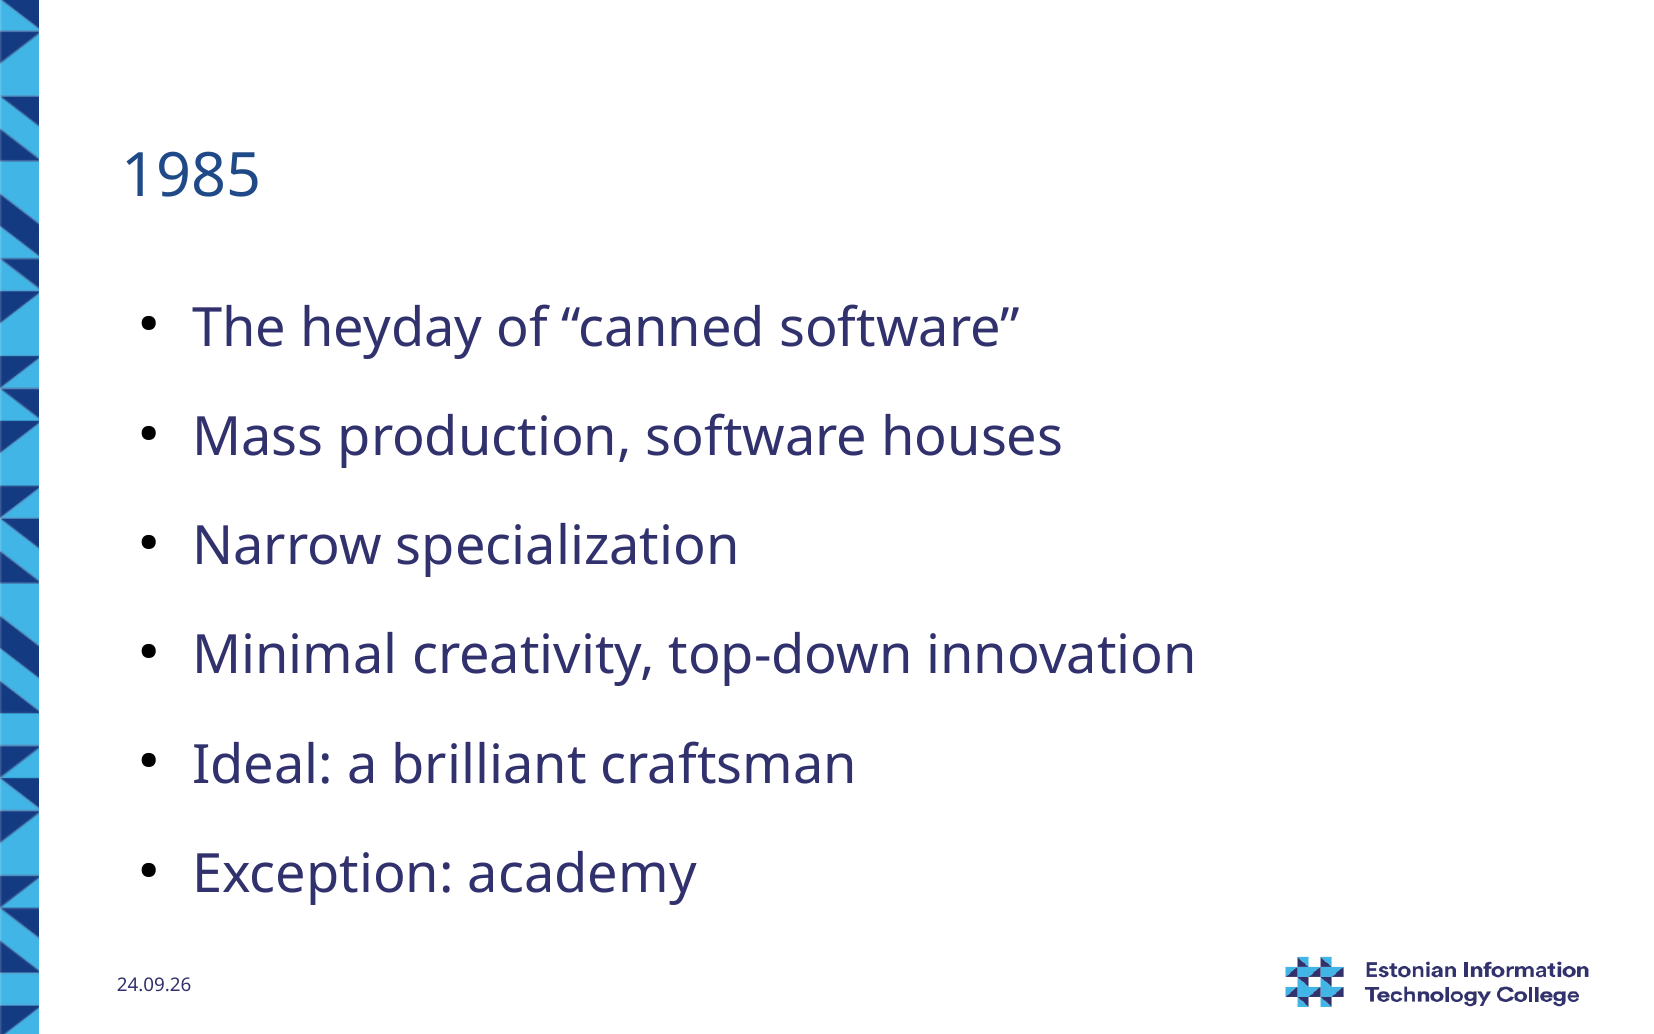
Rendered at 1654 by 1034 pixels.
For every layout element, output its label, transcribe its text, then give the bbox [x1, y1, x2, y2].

title 1985 [121, 85, 1534, 259]
list The heyday of “canned software” Mass production, software houses Narrow specialization Minimal creativity, top-down innovation Ideal: a brilliant craftsman Exception: academy [121, 287, 1534, 939]
